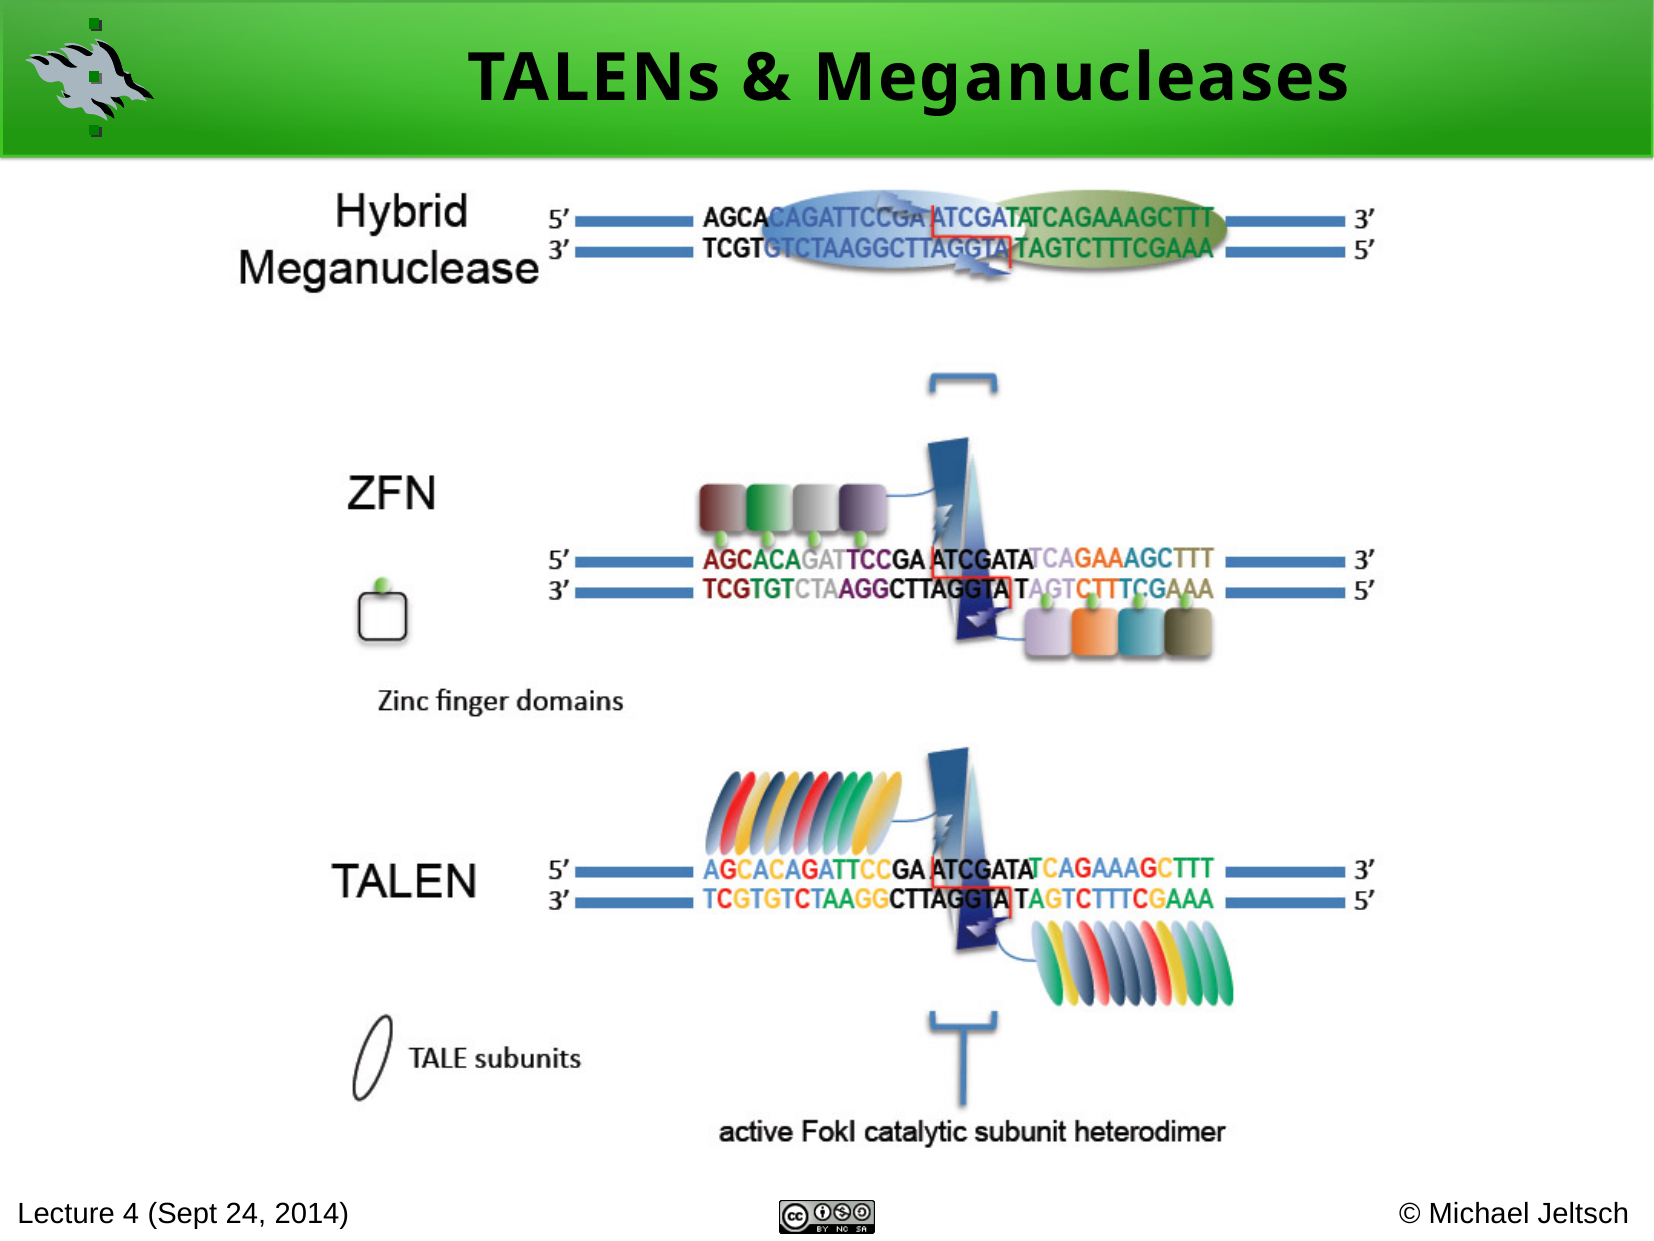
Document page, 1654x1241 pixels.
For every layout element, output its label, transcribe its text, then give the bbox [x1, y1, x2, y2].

picture [779, 1200, 875, 1234]
title TALENs & Meganucleases [289, 30, 1531, 121]
picture [218, 178, 1436, 1154]
